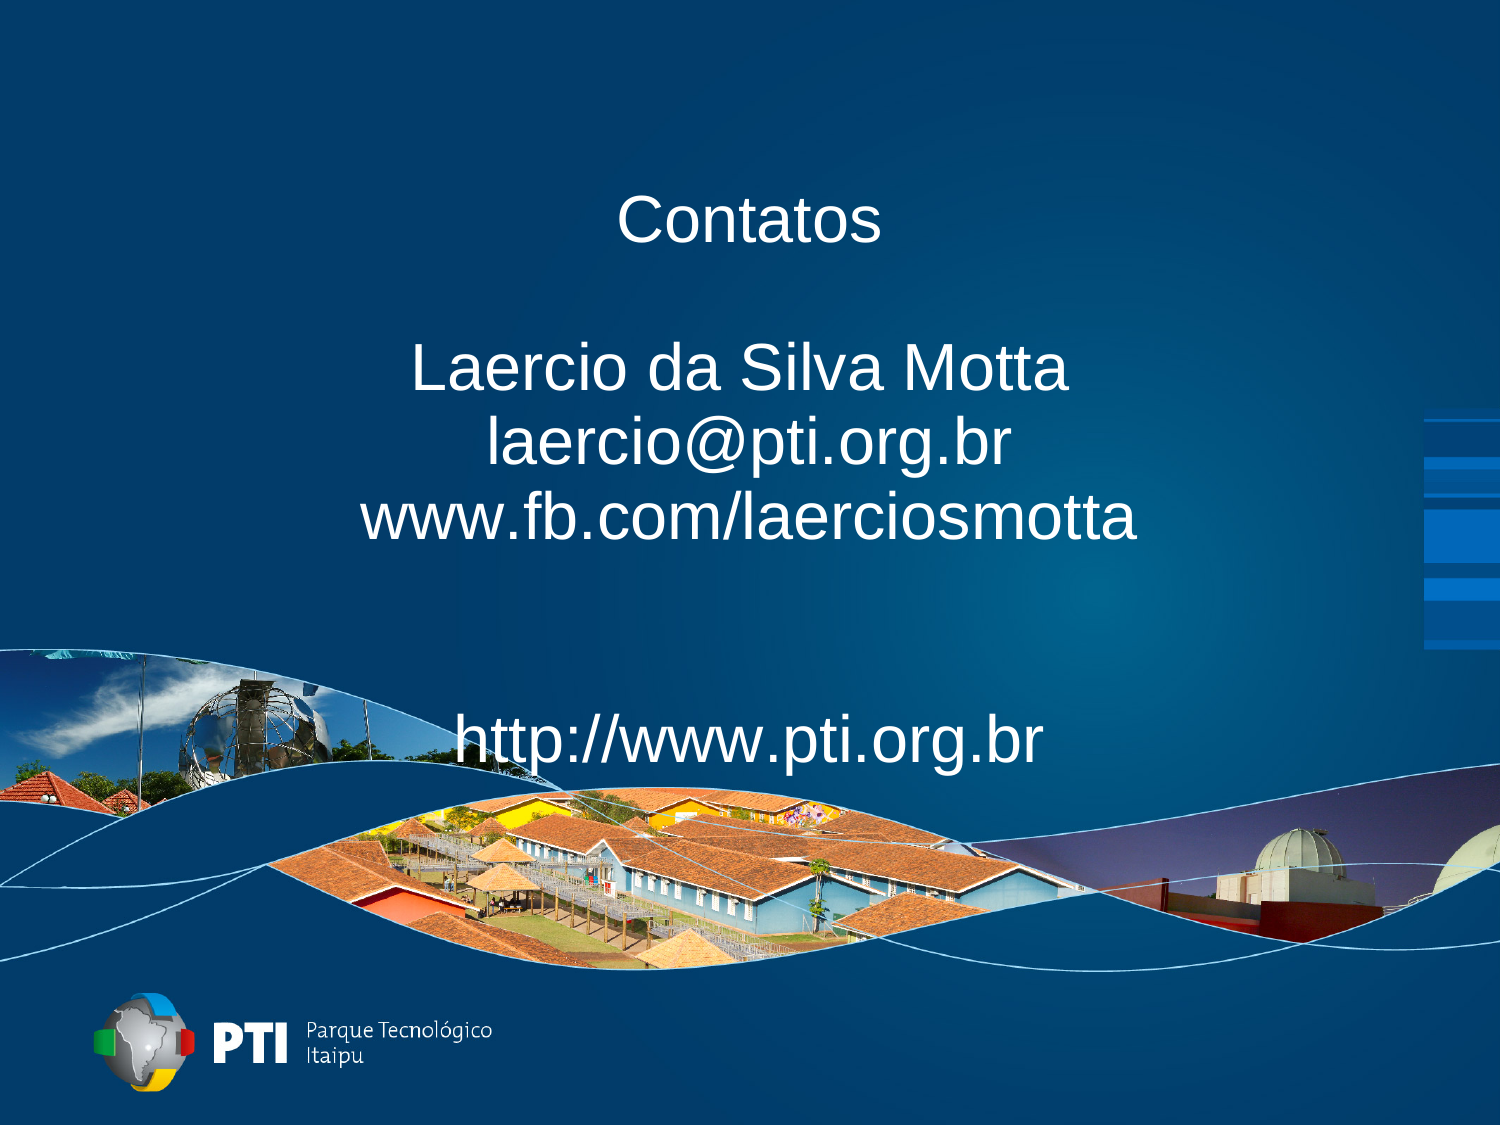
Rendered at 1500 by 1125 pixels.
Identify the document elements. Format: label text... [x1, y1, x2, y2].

picture [0, 0, 1500, 1125]
text_box Contatos Laercio da Silva Motta laercio@pti.org.br www.fb.com/laerciosmotta http://www.pti.org.br [75, 44, 1424, 916]
